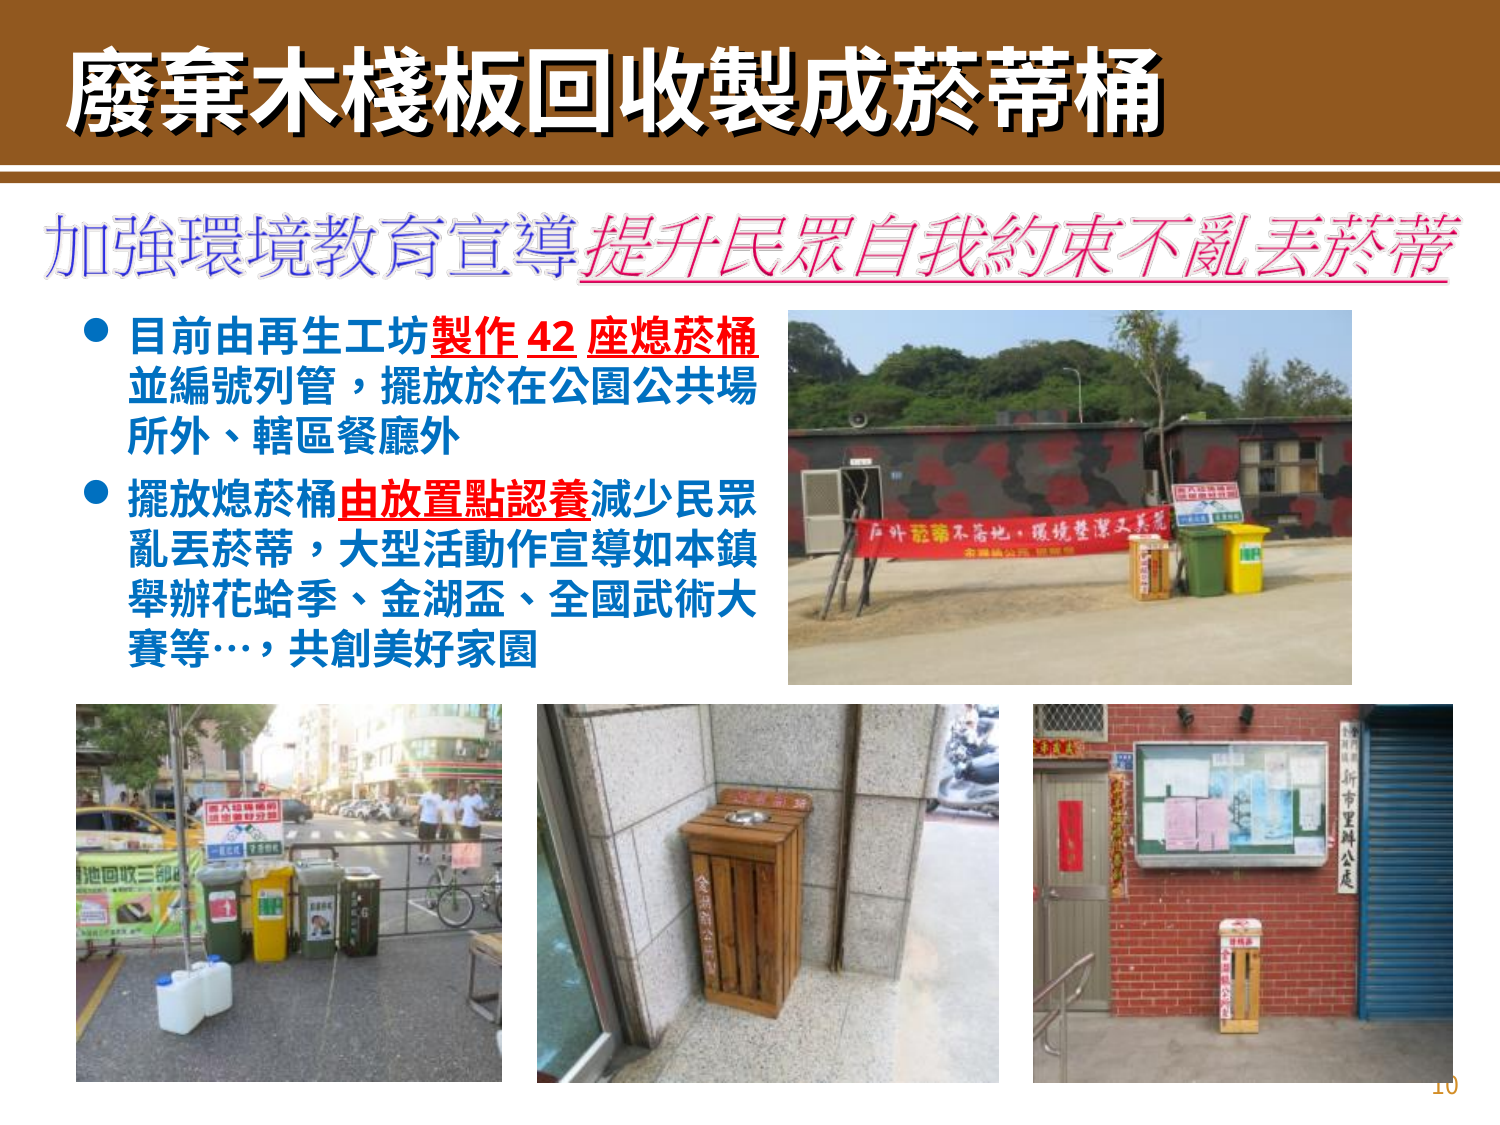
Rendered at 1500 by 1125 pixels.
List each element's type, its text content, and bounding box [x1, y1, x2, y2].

picture [537, 704, 999, 1083]
title 廢棄木棧板回收製成菸蒂桶 [50, 19, 1476, 157]
picture [788, 310, 1352, 685]
text_box <編號> [1448, 1078, 1455, 1092]
picture [28, 194, 1465, 291]
picture [1033, 704, 1453, 1083]
picture [76, 704, 502, 1083]
list 目前由再生工坊製作42座熄菸桶並編號列管，擺放於在公園公共場所外、轄區餐廳外 擺放熄菸桶由放置點認養減少民眾亂丟菸蒂，大型活動作宣導如本鎮舉辦花蛤季、金湖盃、全國武術大賽等…，共創美好家園 [24, 302, 774, 690]
text_box <編號> [1350, 1061, 1475, 1103]
